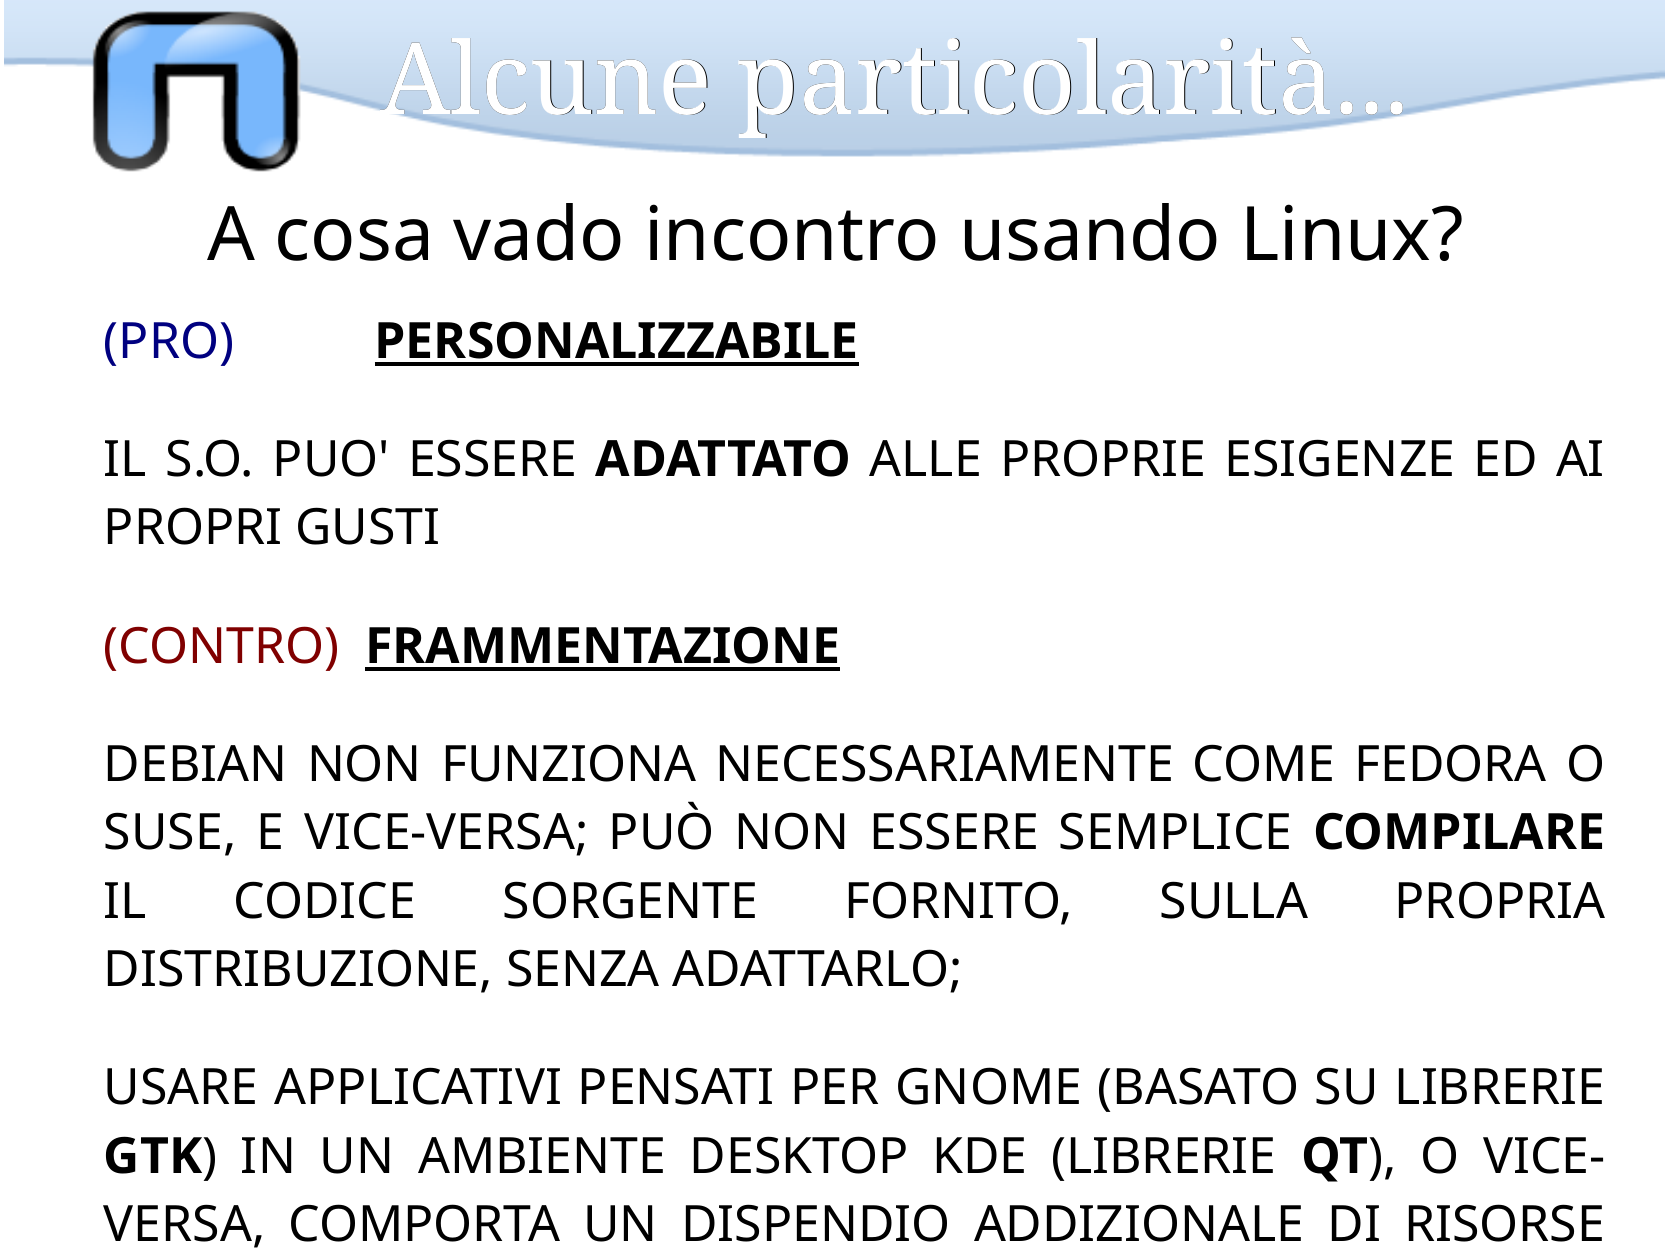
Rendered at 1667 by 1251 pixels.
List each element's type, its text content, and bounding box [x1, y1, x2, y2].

title A cosa vado incontro usando Linux? [89, 97, 1583, 365]
picture [442, 1229, 463, 1238]
picture [1336, 1229, 1355, 1237]
list (PRO) PERSONALIZZABILE IL S.O. PUO' ESSERE ADATTATO ALLE PROPRIE ESIGENZE ED AI PROPRI GUSTI (CONTRO) FRAMMENTAZIONE DEBIAN NON FUNZIONA NECESSARIAMENTE COME FEDORA O SUSE, E VICE-VERSA; PUÒ NON ESSERE SEMPLICE COMPILARE IL CODICE SORGENTE FORNITO, SULLA PROPRIA DISTRIBUZIONE, SENZA ADATTARLO; USARE APPLICATIVI PENSATI PER GNOME (BASATO SU LIBRERIE GTK) IN UN AMBIENTE DESKTOP KDE (LIBRERIE QT), O VICE-VERSA, COMPORTA UN DISPENDIO ADDIZIONALE DI RISORSE DI SISTEMA. [103, 304, 1606, 1229]
picture [920, 1229, 941, 1238]
picture [690, 1229, 709, 1237]
picture [328, 1229, 349, 1238]
picture [1150, 1229, 1171, 1238]
picture [1051, 1229, 1070, 1237]
picture [1014, 1229, 1033, 1237]
text_box Alcune particolarità... [365, 0, 1473, 143]
picture [1488, 1229, 1509, 1238]
picture [592, 1229, 610, 1238]
picture [867, 1229, 886, 1237]
picture [0, 0, 1667, 1251]
